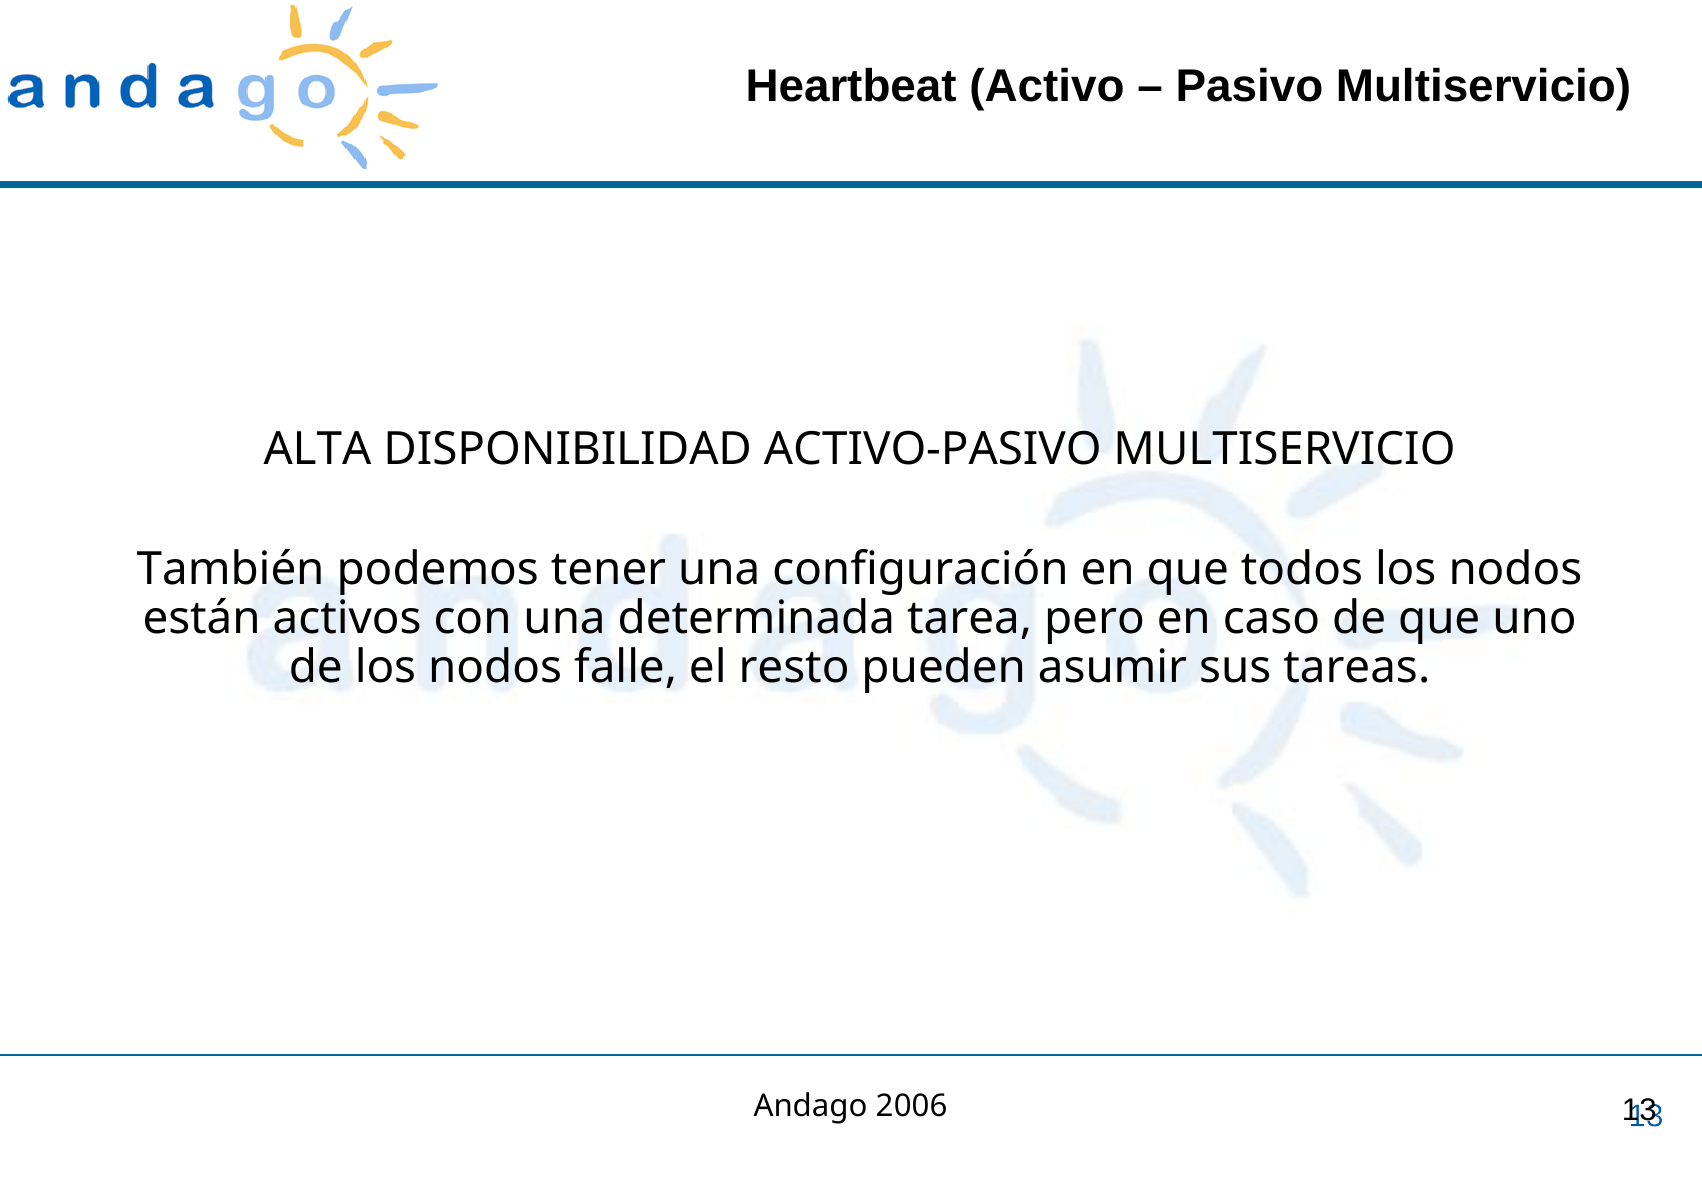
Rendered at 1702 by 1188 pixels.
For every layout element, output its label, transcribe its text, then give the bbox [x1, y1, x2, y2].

picture [0, 0, 255, 175]
subtitle ALTA DISPONIBILIDAD ACTIVO-PASIVO MULTISERVICIO También podemos tener una configuración en que todos los nodos están activos con una determinada tarea, pero en caso de que uno de los nodos falle, el resto pueden asumir sus tareas. [136, 202, 1584, 916]
title Heartbeat (Activo – Pasivo Multiservicio) [255, 0, 1702, 188]
